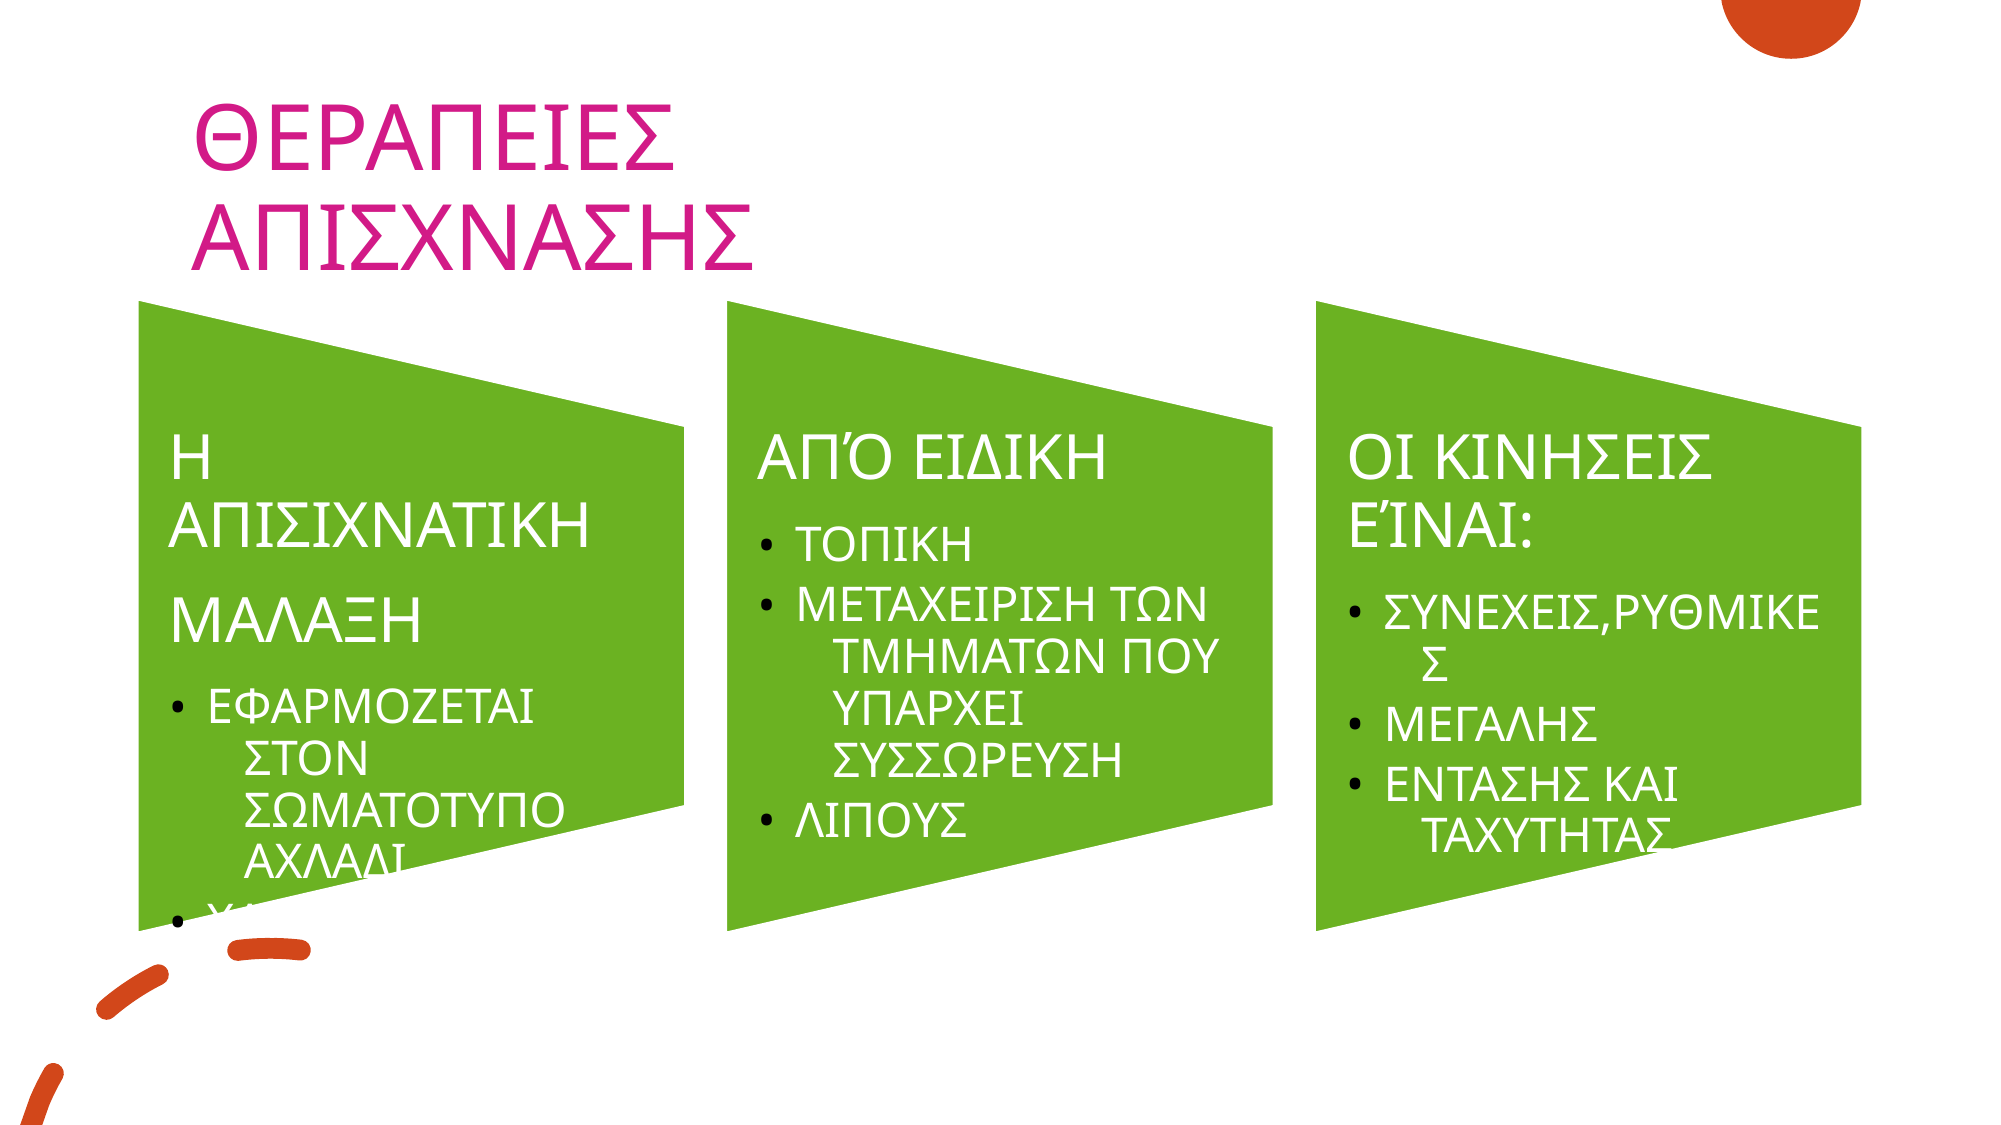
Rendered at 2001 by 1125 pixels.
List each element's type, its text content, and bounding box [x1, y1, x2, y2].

text_box ΟΙ ΚΙΝΗΣΕΙΣ ΕΊΝΑΙ: ΣΥΝΕΧΕΙΣ,ΡΥΘΜΙΚΕΣ ΜΕΓΑΛΗΣ ΕΝΤΑΣΗΣ ΚΑΙ ΤΑΧΥΤΗΤΑΣ [1314, 299, 1863, 933]
title ΘΕΡΑΠΕΙΕΣ ΑΠΙΣΧΝΑΣΗΣ [176, 82, 1239, 300]
text_box Η ΑΠΙΣΙΧΝΑΤΙΚΗ ΜΑΛΑΞΗ ΕΦΑΡΜΟΖΕΤΑΙ ΣΤΟΝ ΣΩΜΑΤΟΤΥΠΟ ΑΧΛΑΔΙ ΧΑΡΑΚΤΗΡΙΖΕΤΑΙ: [137, 299, 686, 933]
text_box ΑΠΌ ΕΙΔΙΚΗ ΤΟΠΙΚΗ ΜΕΤΑΧΕΙΡΙΣΗ ΤΩΝ ΤΜΗΜΑΤΩΝ ΠΟΥ ΥΠΑΡΧΕΙ ΣΥΣΣΩΡΕΥΣΗ ΛΙΠΟΥΣ [726, 299, 1274, 933]
